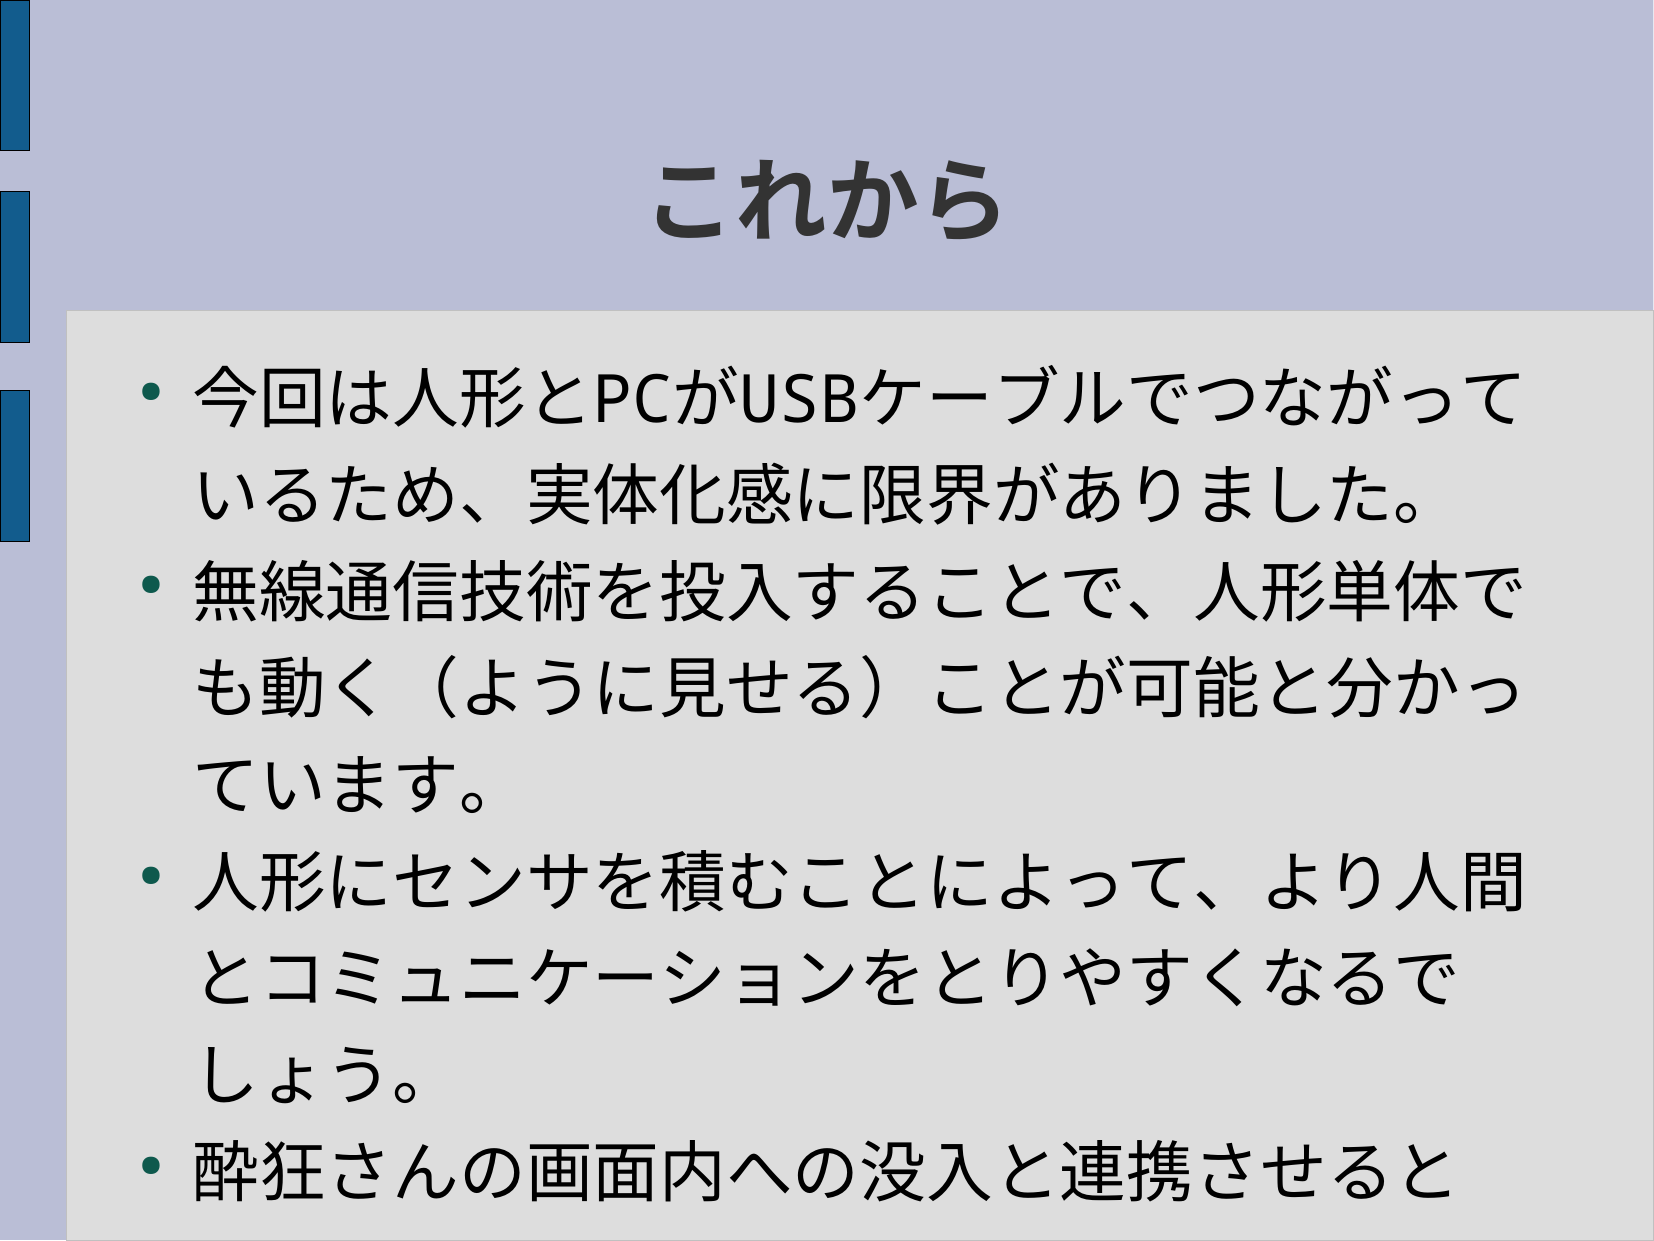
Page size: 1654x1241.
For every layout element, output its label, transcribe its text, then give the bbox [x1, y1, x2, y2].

title これから [121, 98, 1534, 291]
list 今回は人形とPCがUSBケーブルでつながっているため、実体化感に限界がありました。 無線通信技術を投入することで、人形単体でも動く（ように見せる）ことが可能と分かっています。 人形にセンサを積むことによって、より人間とコミュニケーションをとりやすくなるでしょう。 酔狂さんの画面内への没入と連携させると…？ [121, 344, 1534, 1112]
